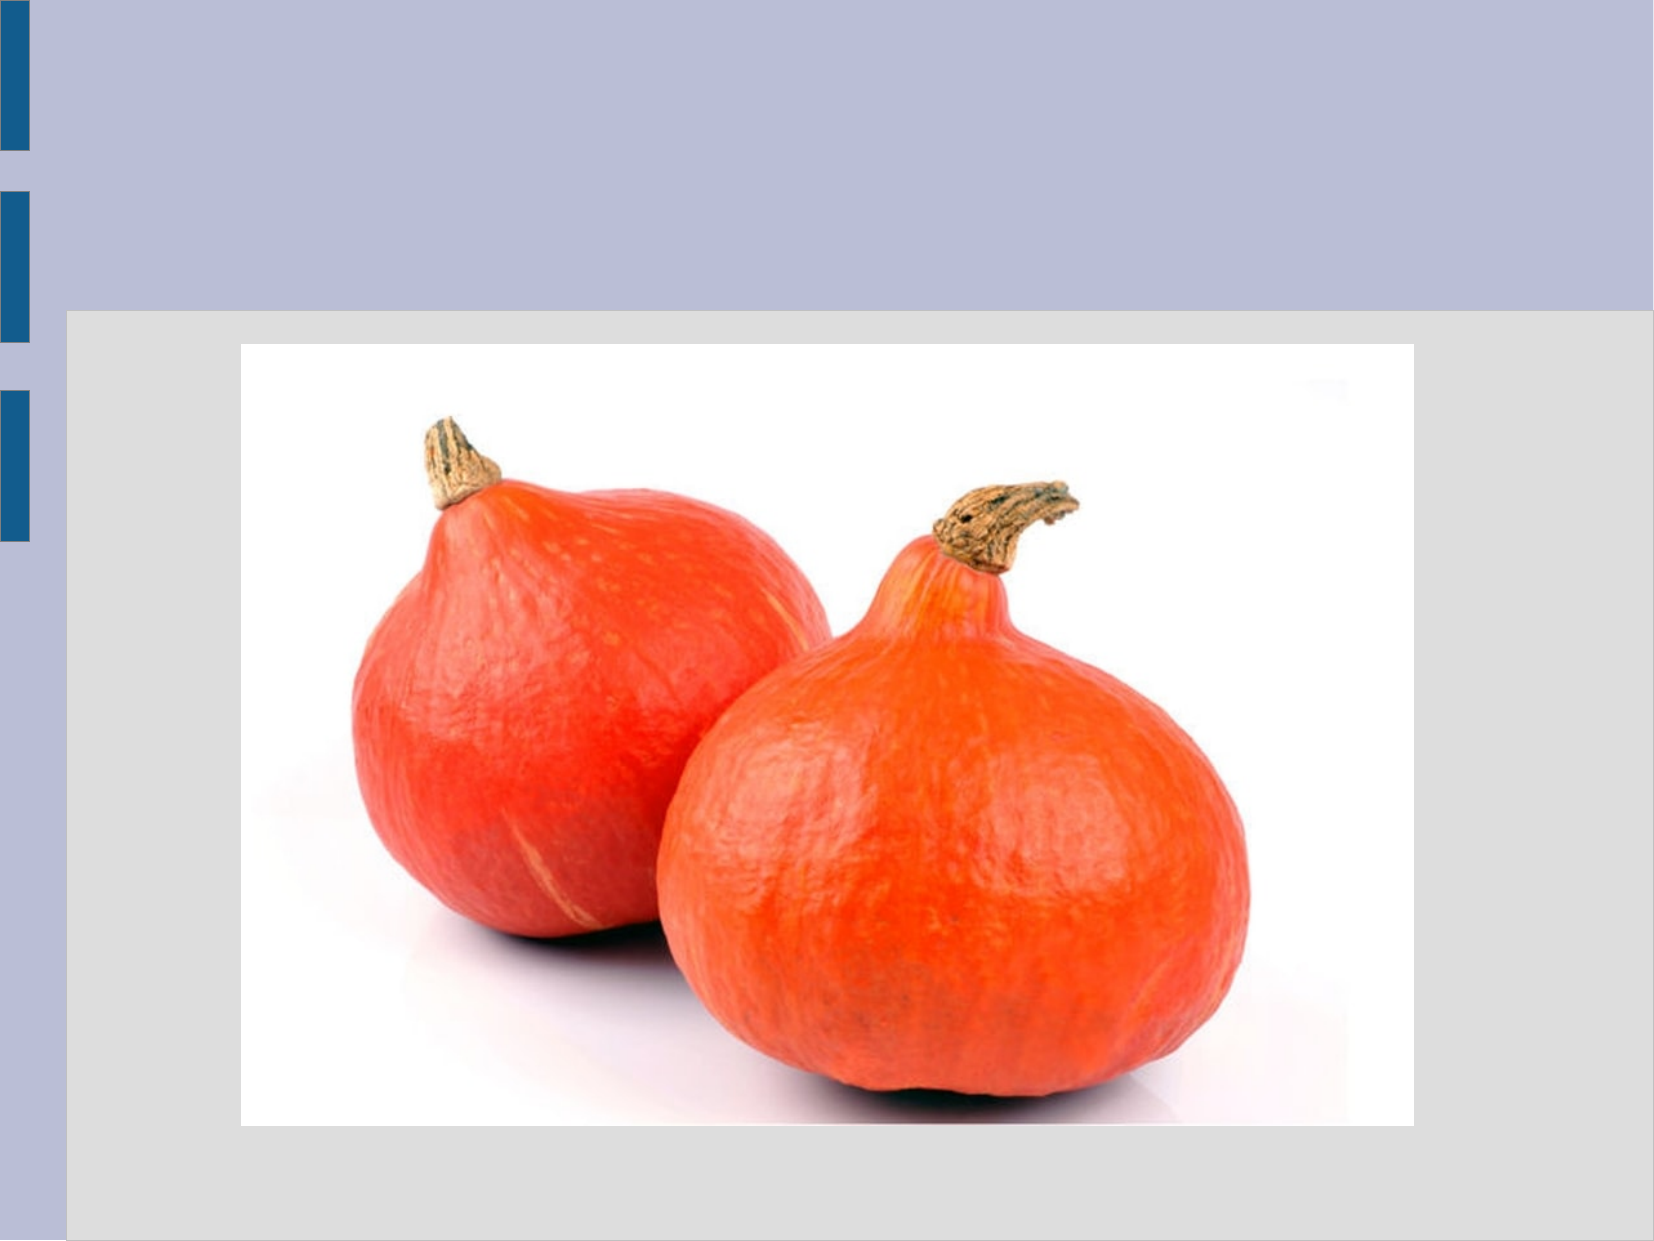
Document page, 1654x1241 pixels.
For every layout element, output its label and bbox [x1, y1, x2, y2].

picture [241, 344, 1414, 1126]
